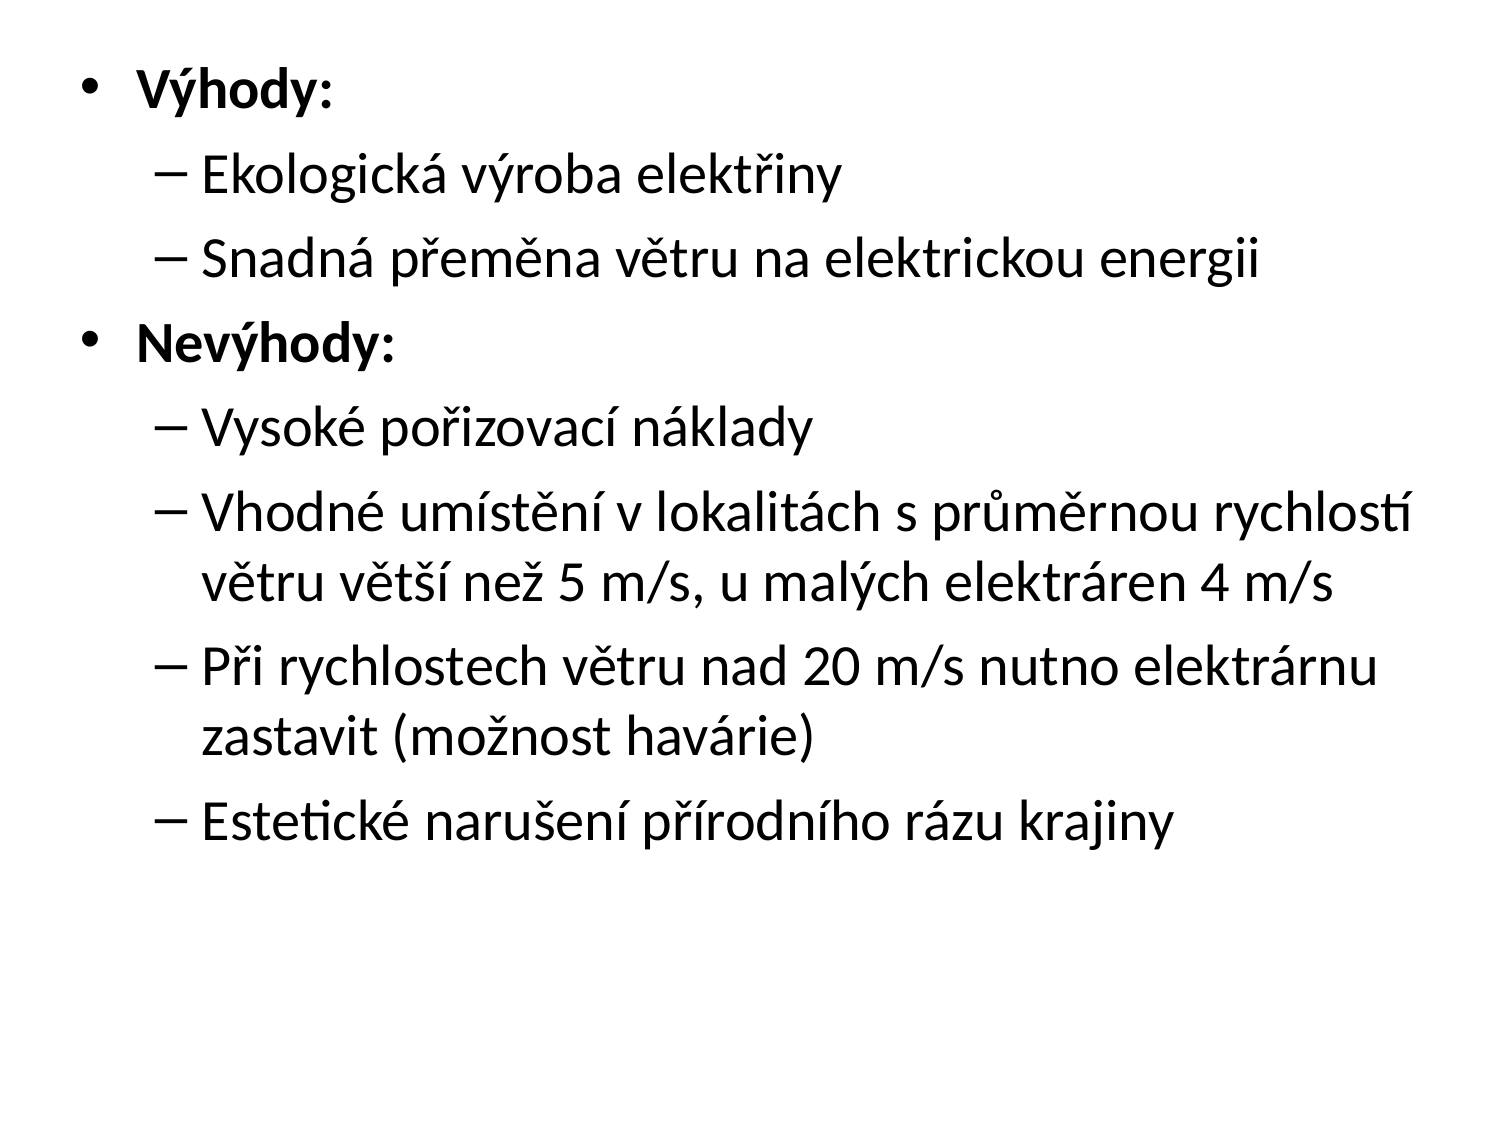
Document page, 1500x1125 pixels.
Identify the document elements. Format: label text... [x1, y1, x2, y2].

list Výhody: Ekologická výroba elektřiny Snadná přeměna větru na elektrickou energii Nevýhody: Vysoké pořizovací náklady Vhodné umístění v lokalitách s průměrnou rychlostí větru větší než 5 m/s, u malých elektráren 4 m/s Při rychlostech větru nad 20 m/s nutno elektrárnu zastavit (možnost havárie) Estetické narušení přírodního rázu krajiny [64, 42, 1436, 1095]
